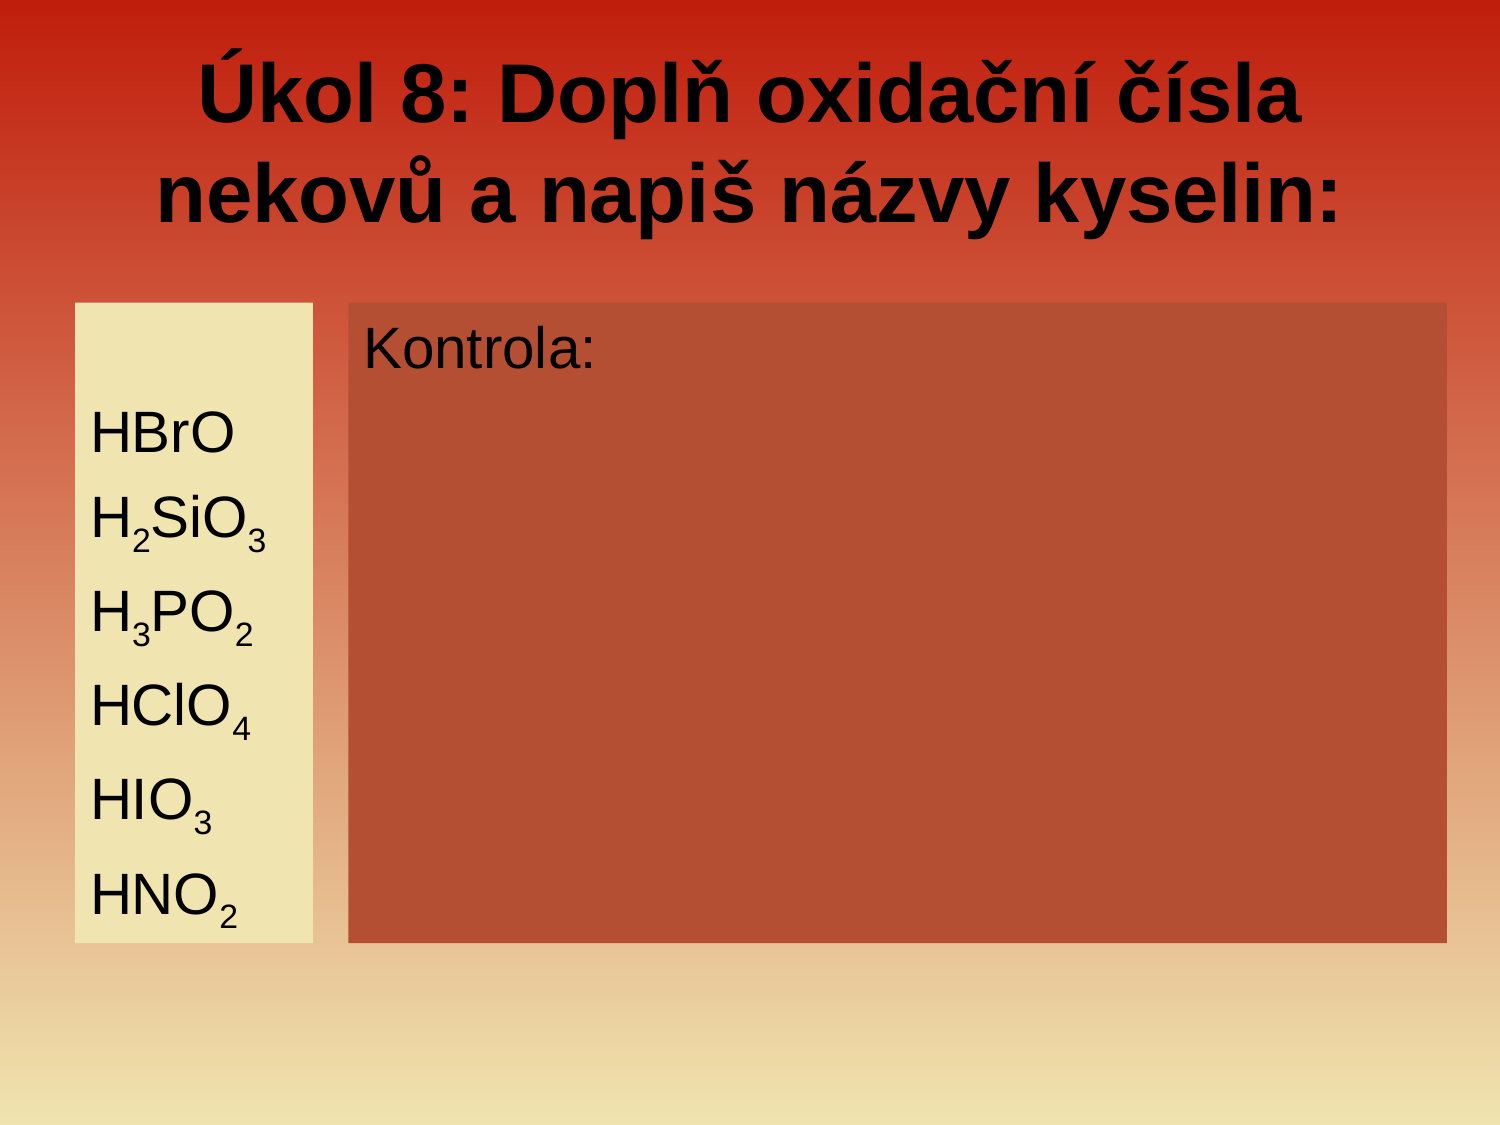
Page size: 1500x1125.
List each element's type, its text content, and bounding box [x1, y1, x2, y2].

list HBrO H2SiO3 H3PO2 HClO4 HIO3 HNO2 [75, 302, 313, 944]
list Kontrola: HBrIO k. (monohydrogen)bromná H2SiIVO3 k. (dihydrogen)křemičitá H3PIO2 k. trihydrogenfosforná HClVIIO4 k.(monohydrogen)chloristá HIVO3 k.(monohydrogen)jodičná HNIIIO2 k. (monohydrogen)dusitá [348, 302, 1447, 944]
title Úkol 8: Doplň oxidační čísla nekovů a napiš názvy kyselin: [75, 31, 1426, 247]
